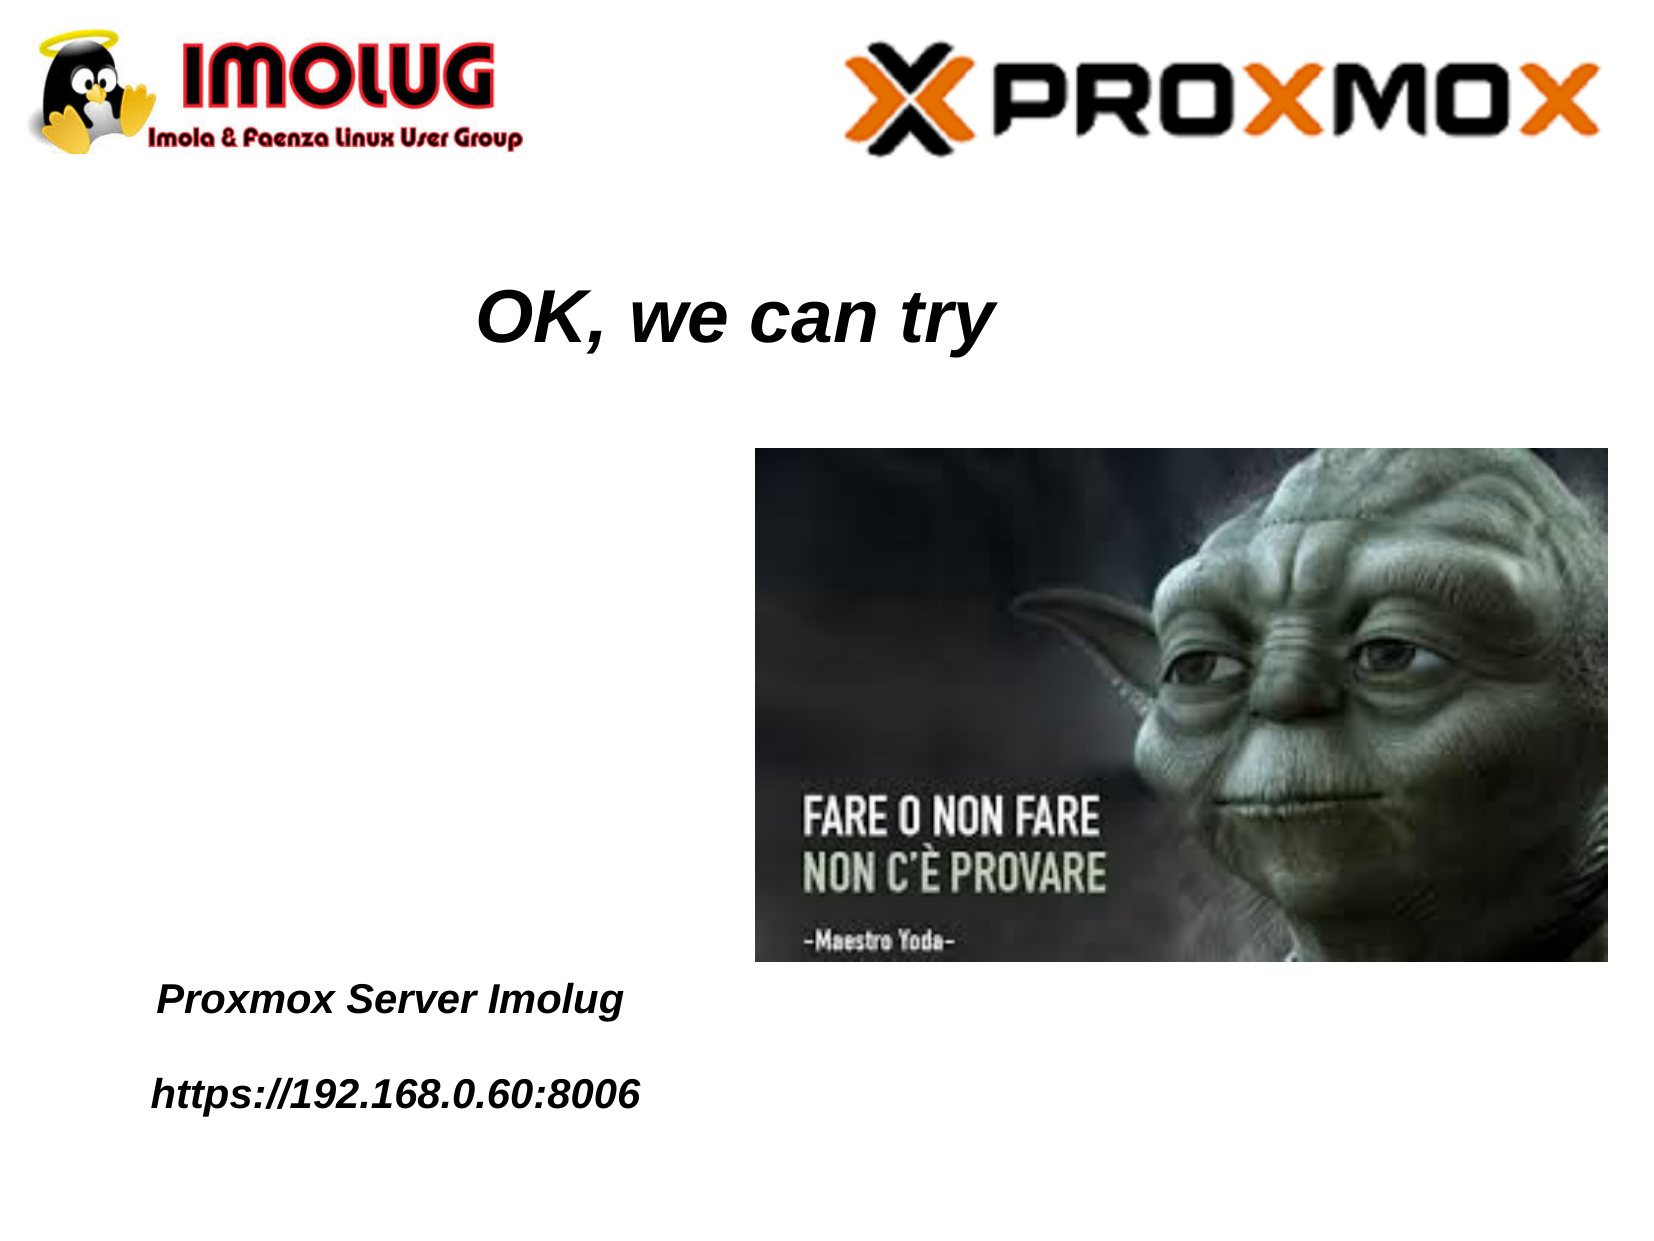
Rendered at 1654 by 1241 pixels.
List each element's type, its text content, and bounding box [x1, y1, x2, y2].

picture [23, 28, 523, 154]
picture [755, 448, 1608, 962]
picture [826, 35, 1631, 189]
text_box Proxmox Server Imolug [141, 968, 697, 1030]
text_box OK, we can try [460, 267, 1016, 367]
text_box https://192.168.0.60:8006 [135, 1062, 703, 1125]
